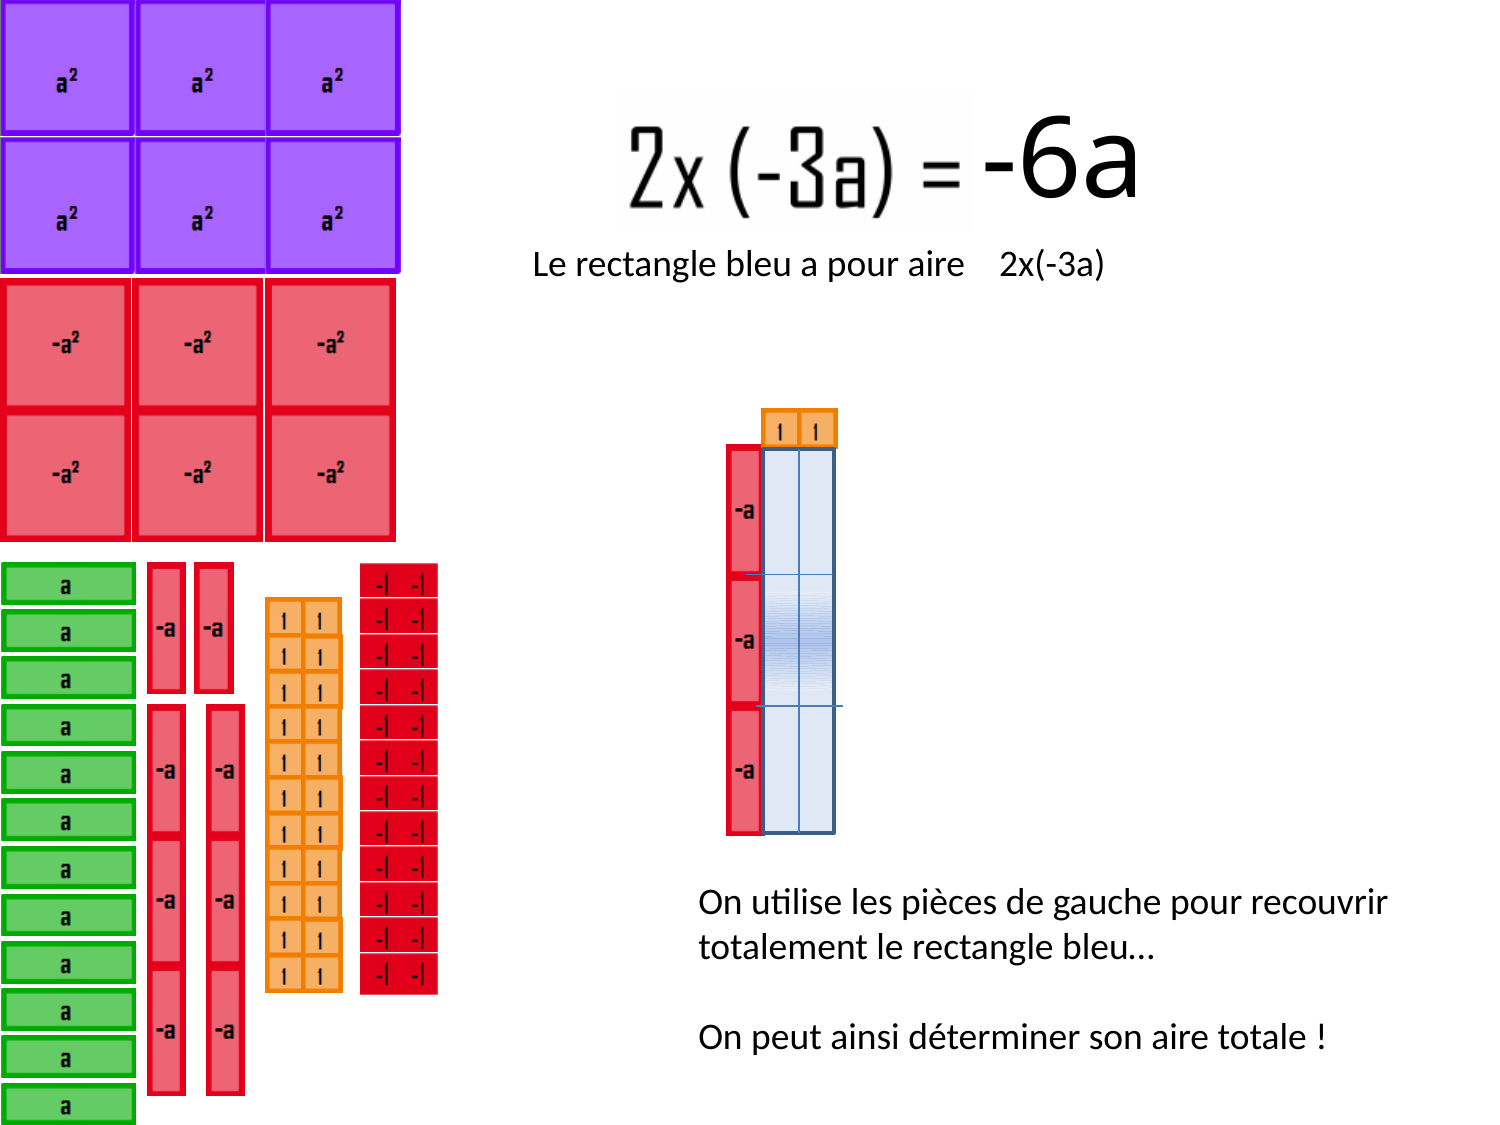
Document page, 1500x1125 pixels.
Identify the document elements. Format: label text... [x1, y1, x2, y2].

picture [194, 562, 234, 694]
picture [0, 751, 136, 794]
picture [0, 137, 401, 274]
picture [0, 846, 136, 889]
picture [0, 562, 136, 605]
picture [0, 1035, 136, 1078]
picture [147, 562, 186, 694]
text_box -6a [966, 78, 1160, 228]
picture [0, 609, 136, 652]
picture [147, 704, 186, 1096]
picture [0, 1083, 136, 1125]
text_box [763, 448, 835, 705]
text_box [763, 707, 798, 833]
picture [0, 988, 136, 1031]
picture [0, 278, 131, 542]
picture [360, 562, 438, 996]
picture [0, 656, 136, 699]
picture [0, 894, 136, 936]
picture [265, 597, 343, 993]
text_box [763, 575, 798, 705]
text_box Le rectangle bleu a pour aire 2x(-3a) [517, 231, 1122, 292]
picture [0, 798, 136, 841]
picture [0, 941, 136, 984]
text_box [800, 707, 835, 833]
text_box On utilise les pièces de gauche pour recouvrir totalement le rectangle bleu… On peut ainsi déterminer son aire totale ! [683, 869, 1413, 1065]
picture [132, 278, 263, 542]
picture [726, 408, 838, 836]
picture [265, 278, 396, 542]
picture [206, 704, 245, 1096]
picture [0, 0, 401, 136]
picture [608, 89, 974, 231]
picture [0, 704, 136, 747]
